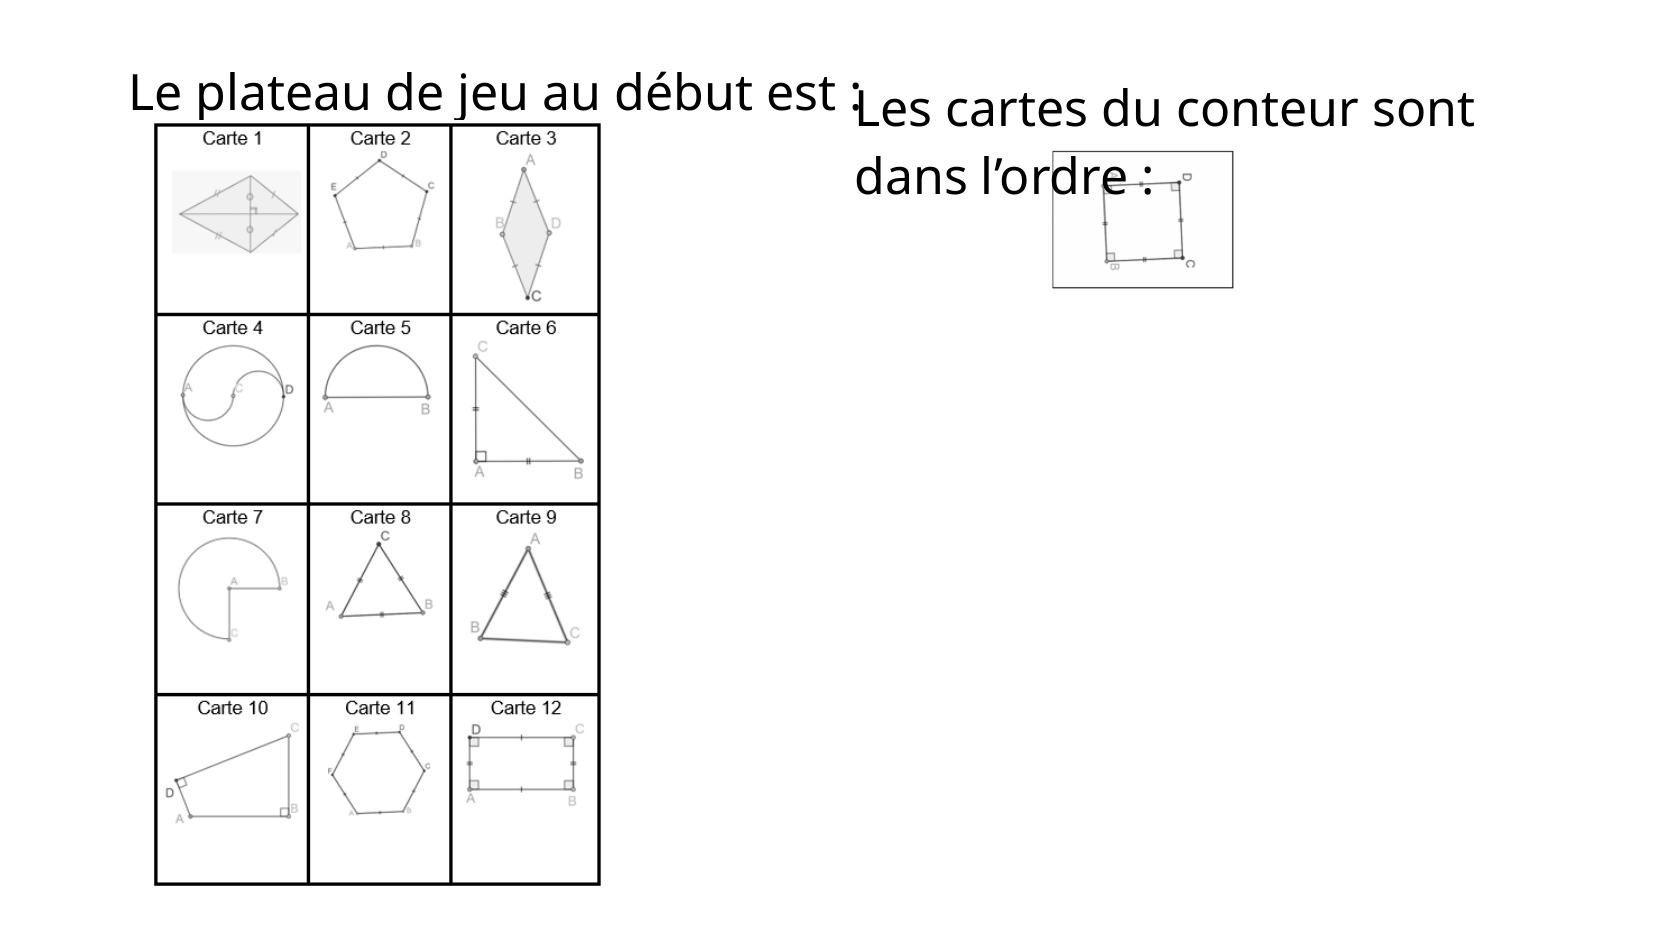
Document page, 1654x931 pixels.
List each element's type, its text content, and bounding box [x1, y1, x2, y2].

picture [1052, 191, 1237, 292]
picture [152, 120, 603, 887]
title Le plateau de jeu au début est : [113, 49, 1513, 140]
text_box Les cartes du conteur sont dans l’ordre : [839, 65, 1576, 191]
